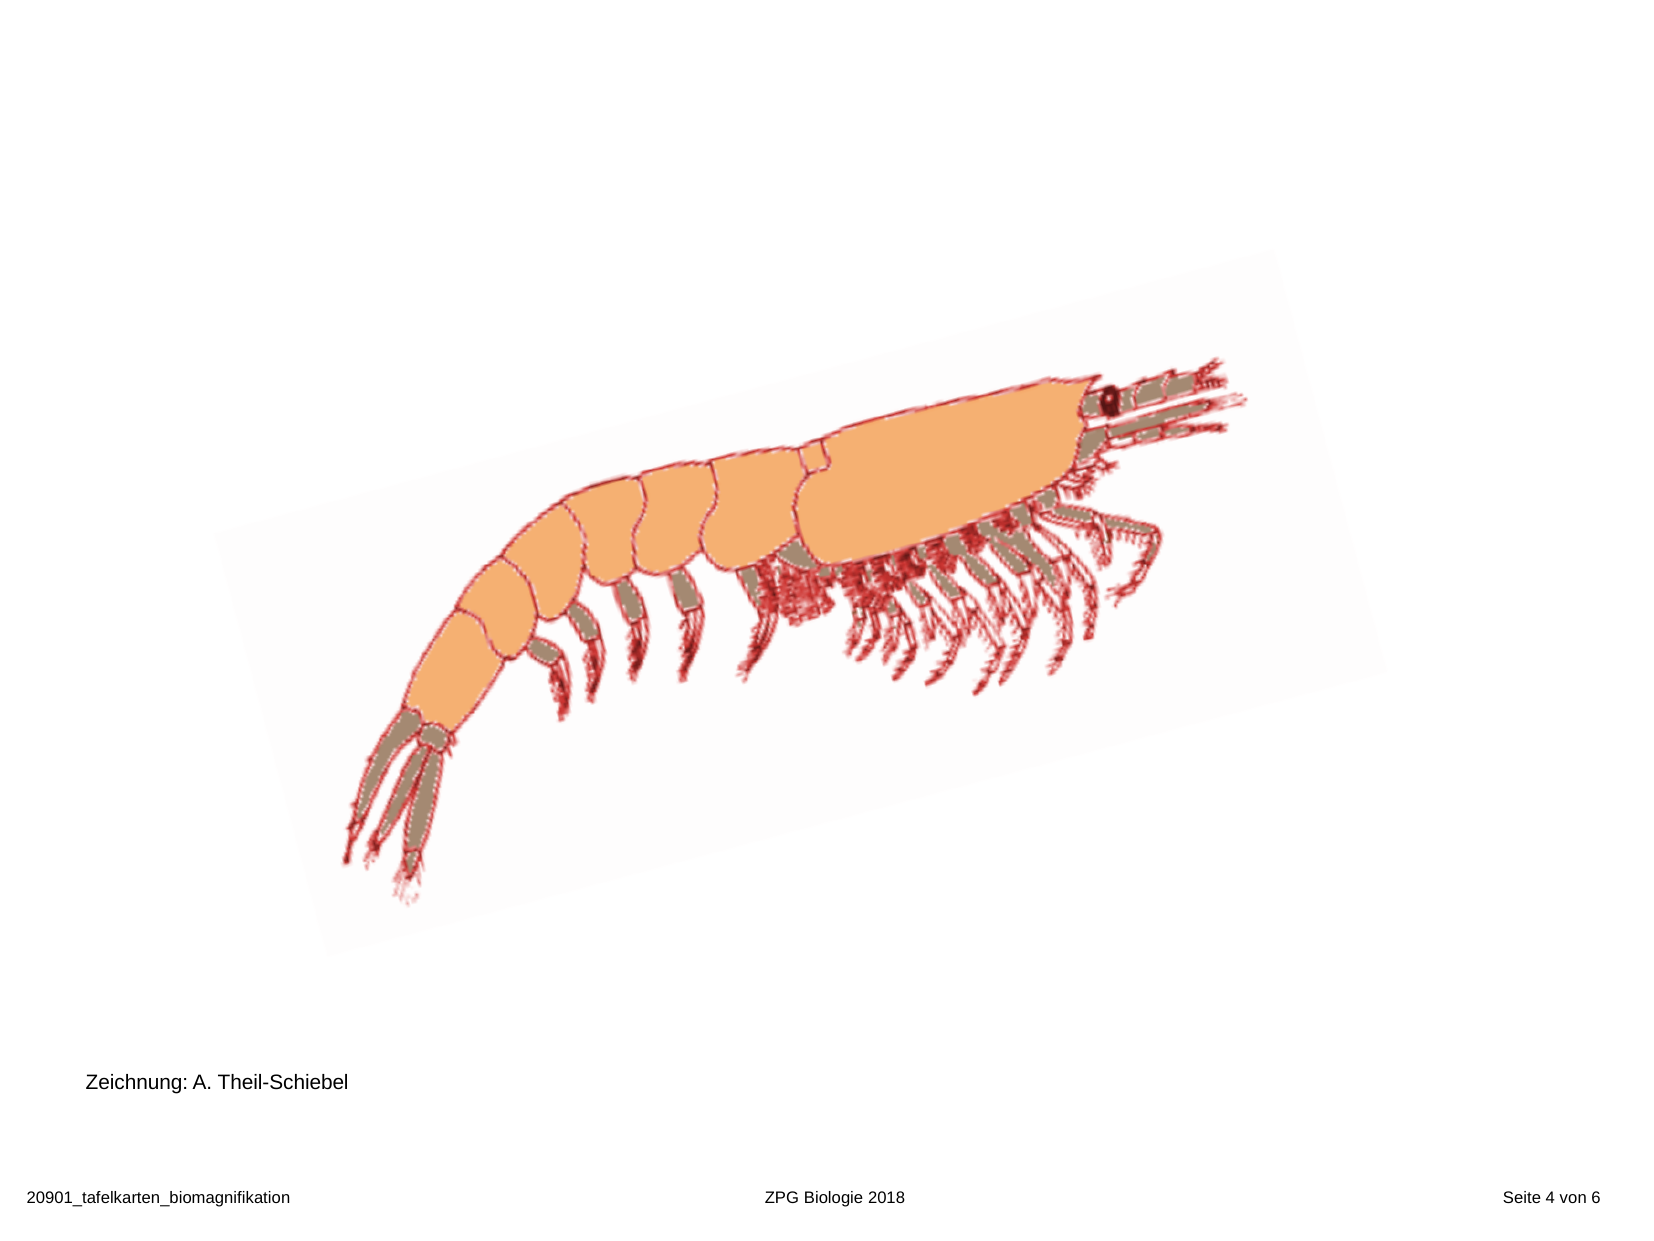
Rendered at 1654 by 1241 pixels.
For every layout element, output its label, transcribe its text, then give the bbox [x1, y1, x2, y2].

picture [212, 247, 1388, 957]
text_box 20901_tafelkarten_biomagnifikation ZPG Biologie 2018 Seite 4 von 6 [11, 1181, 1630, 1215]
text_box Zeichnung: A. Theil-Schiebel [70, 1062, 414, 1111]
